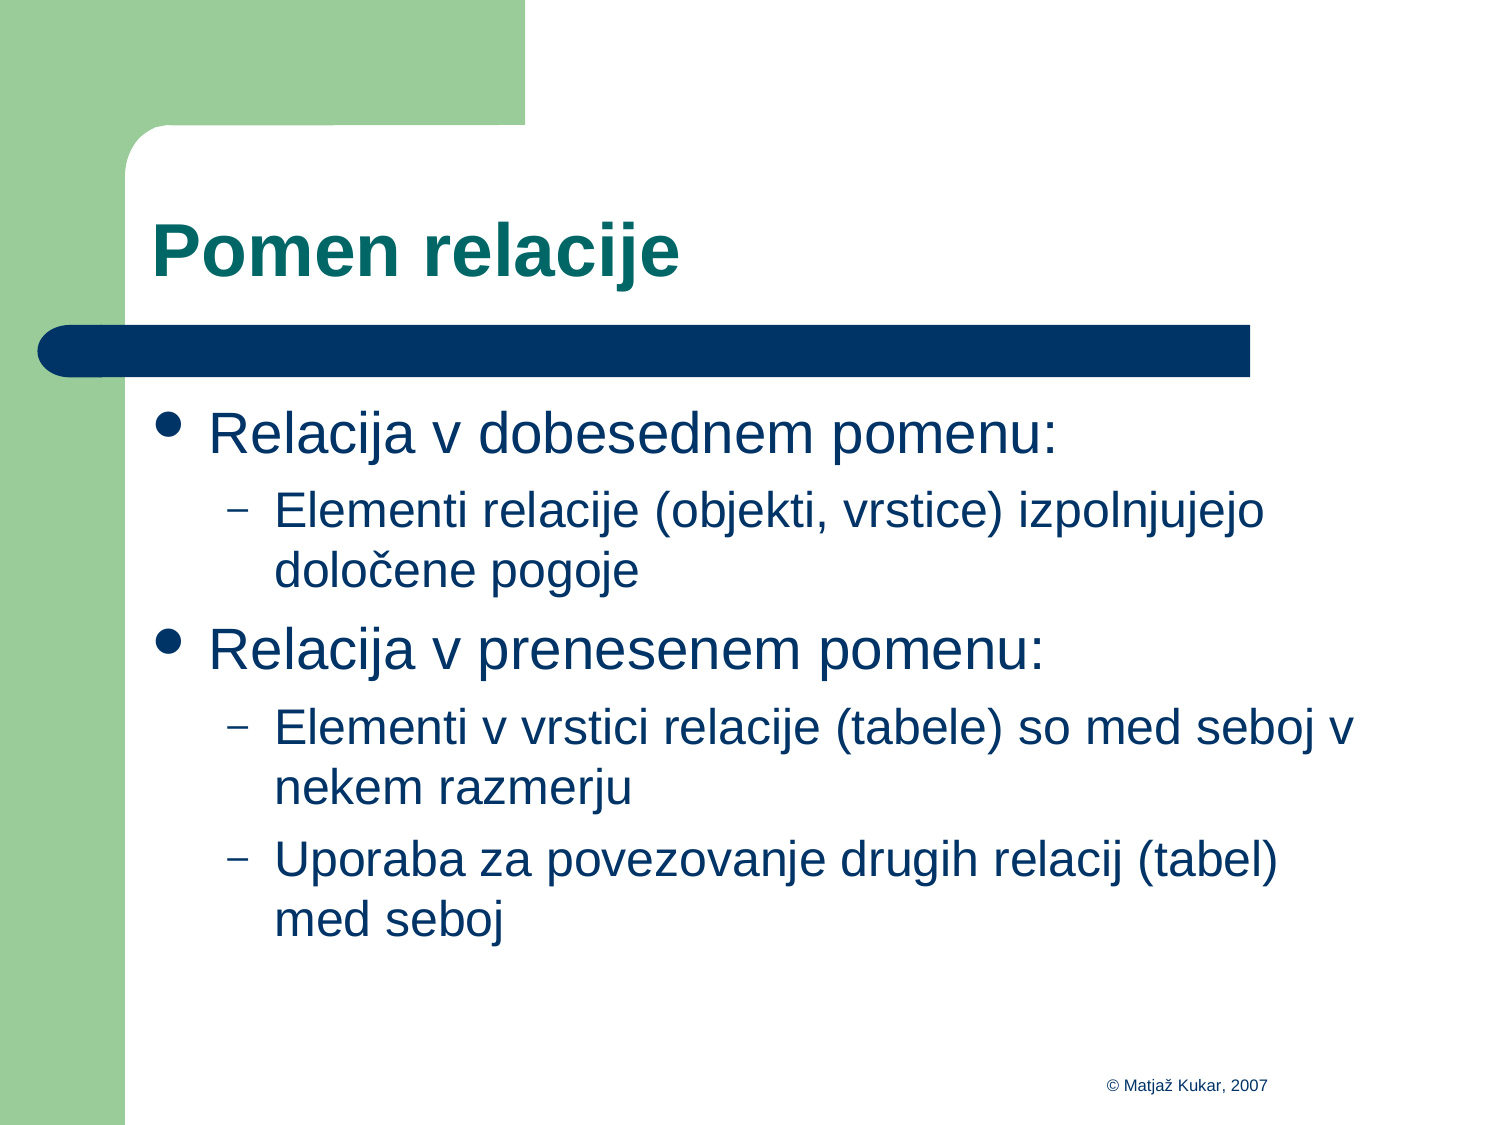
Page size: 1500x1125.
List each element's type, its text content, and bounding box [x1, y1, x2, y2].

text_box © Matjaž Kukar, 2007 [949, 1025, 1426, 1103]
list Relacija v dobesednem pomenu: Elementi relacije (objekti, vrstice) izpolnjujejo določene pogoje Relacija v prenesenem pomenu: Elementi v vrstici relacije (tabele) so med seboj v nekem razmerju Uporaba za povezovanje drugih relacij (tabel) med seboj [137, 387, 1400, 999]
title Pomen relacije [136, 136, 1414, 301]
